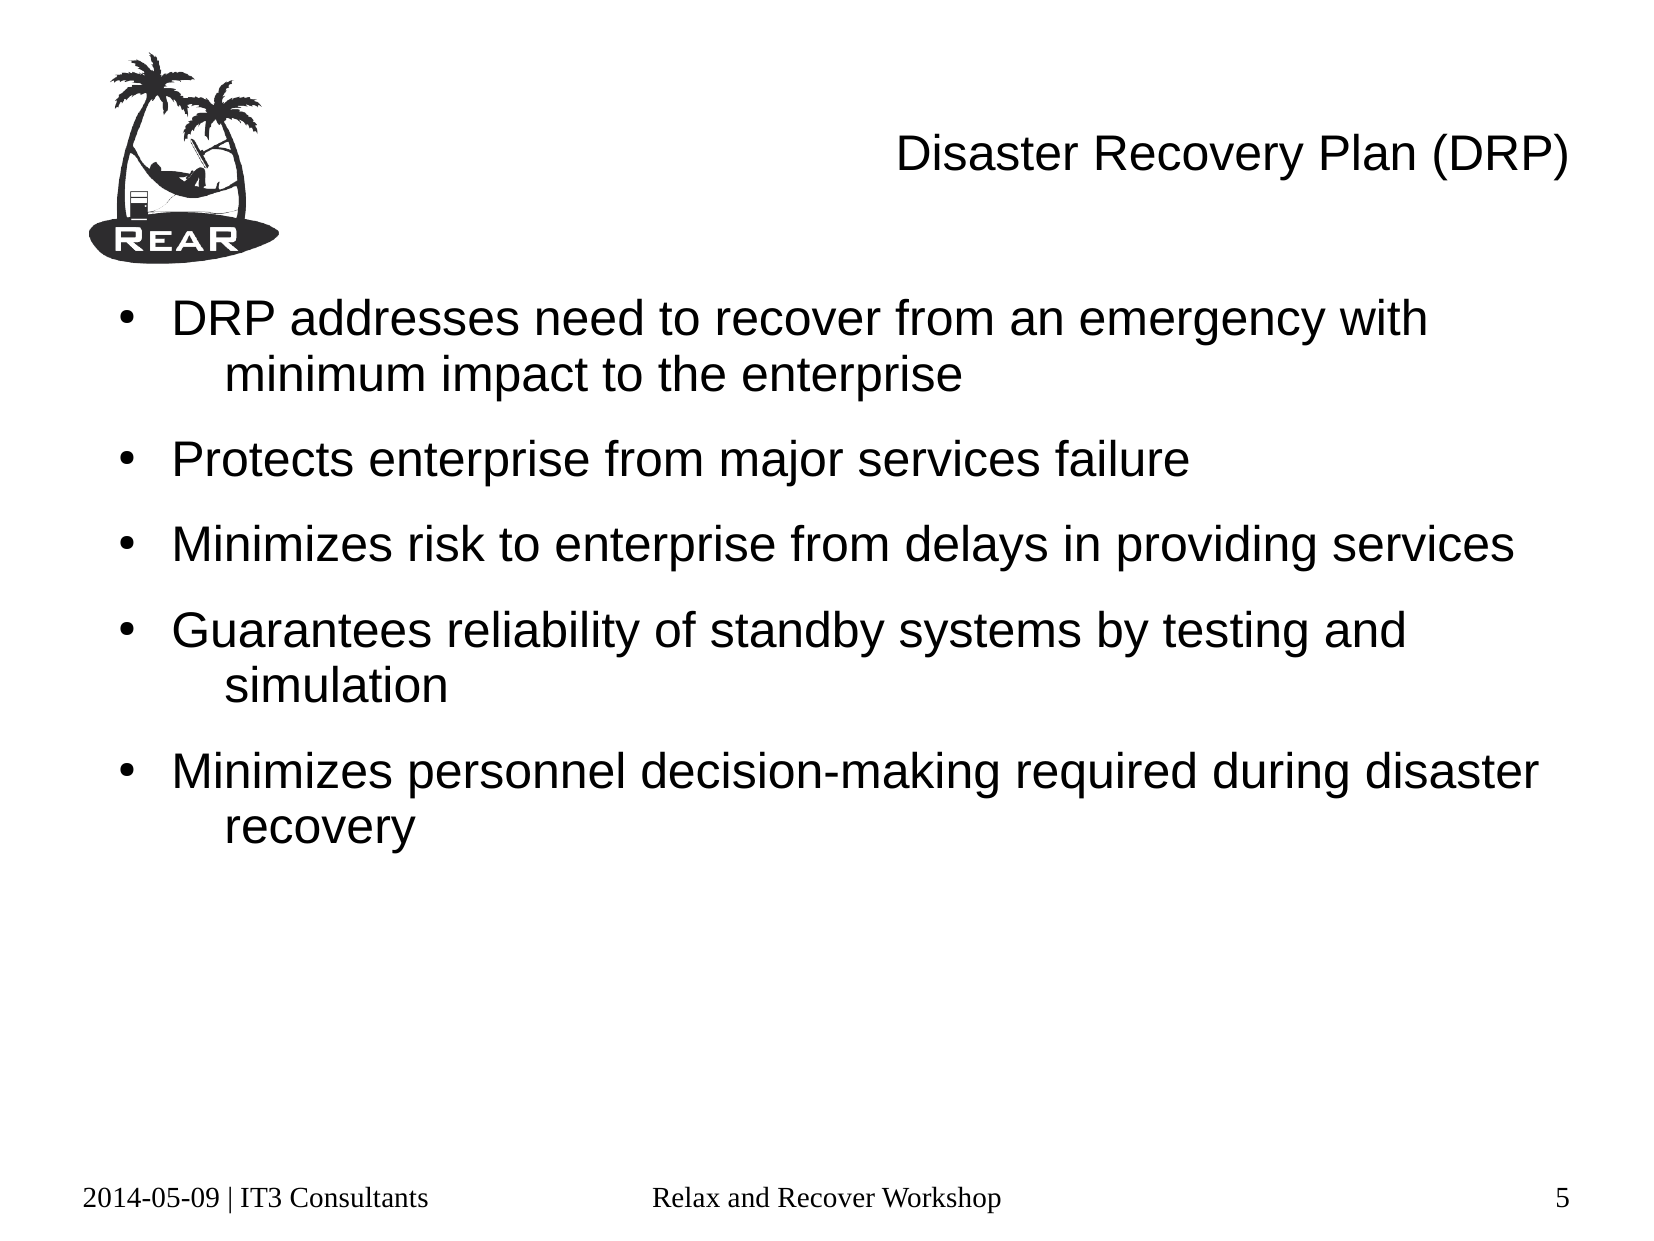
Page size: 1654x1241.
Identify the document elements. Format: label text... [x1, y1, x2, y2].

title Disaster Recovery Plan (DRP) [295, 56, 1571, 250]
list DRP addresses need to recover from an emergency with minimum impact to the enterprise Protects enterprise from major services failure Minimizes risk to enterprise from delays in providing services Guarantees reliability of standby systems by testing and simulation Minimizes personnel decision-making required during disaster recovery [82, 290, 1571, 1109]
picture [88, 52, 279, 266]
